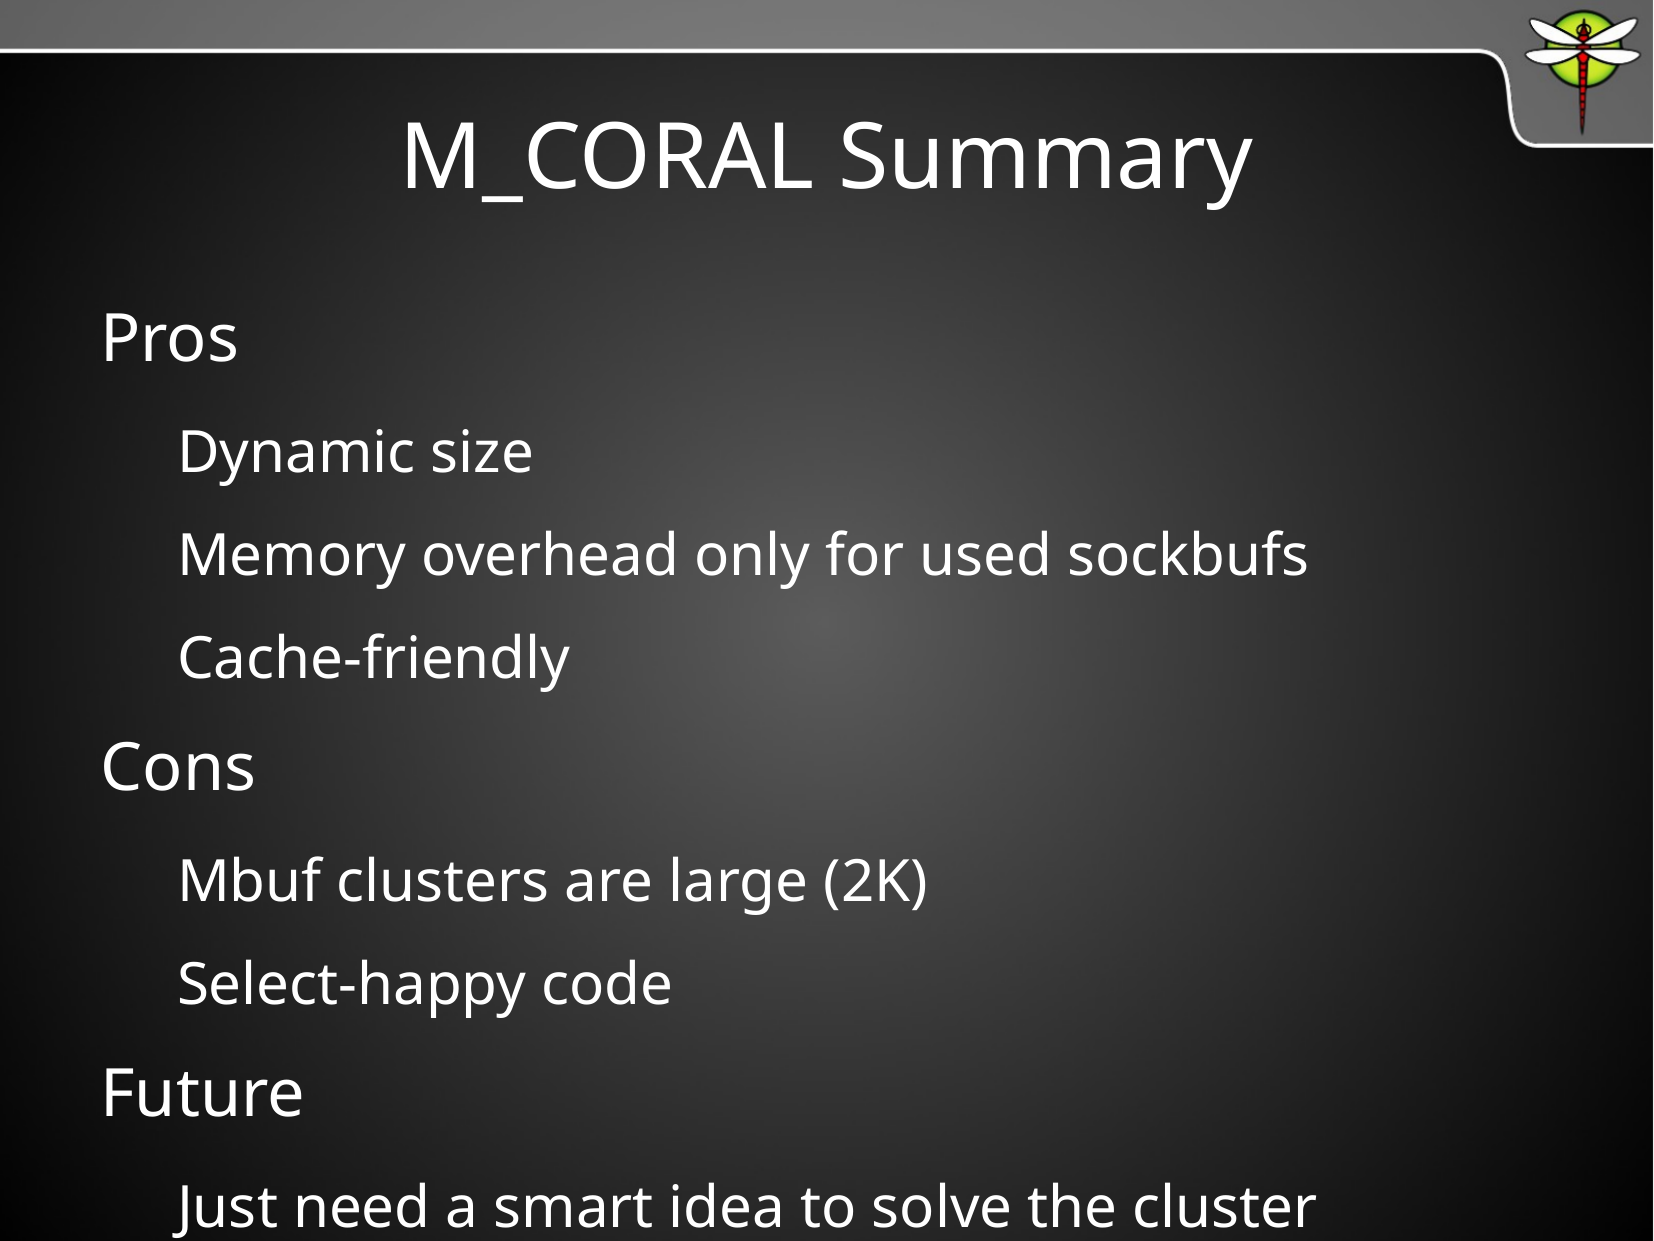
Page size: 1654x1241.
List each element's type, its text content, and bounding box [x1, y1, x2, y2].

list Pros Dynamic size Memory overhead only for used sockbufs Cache-friendly Cons Mbuf clusters are large (2K) Select-happy code Future Just need a smart idea to solve the cluster deallocation problem [82, 290, 1571, 1164]
title M_CORAL Summary [82, 49, 1571, 257]
picture [0, 0, 1654, 1241]
